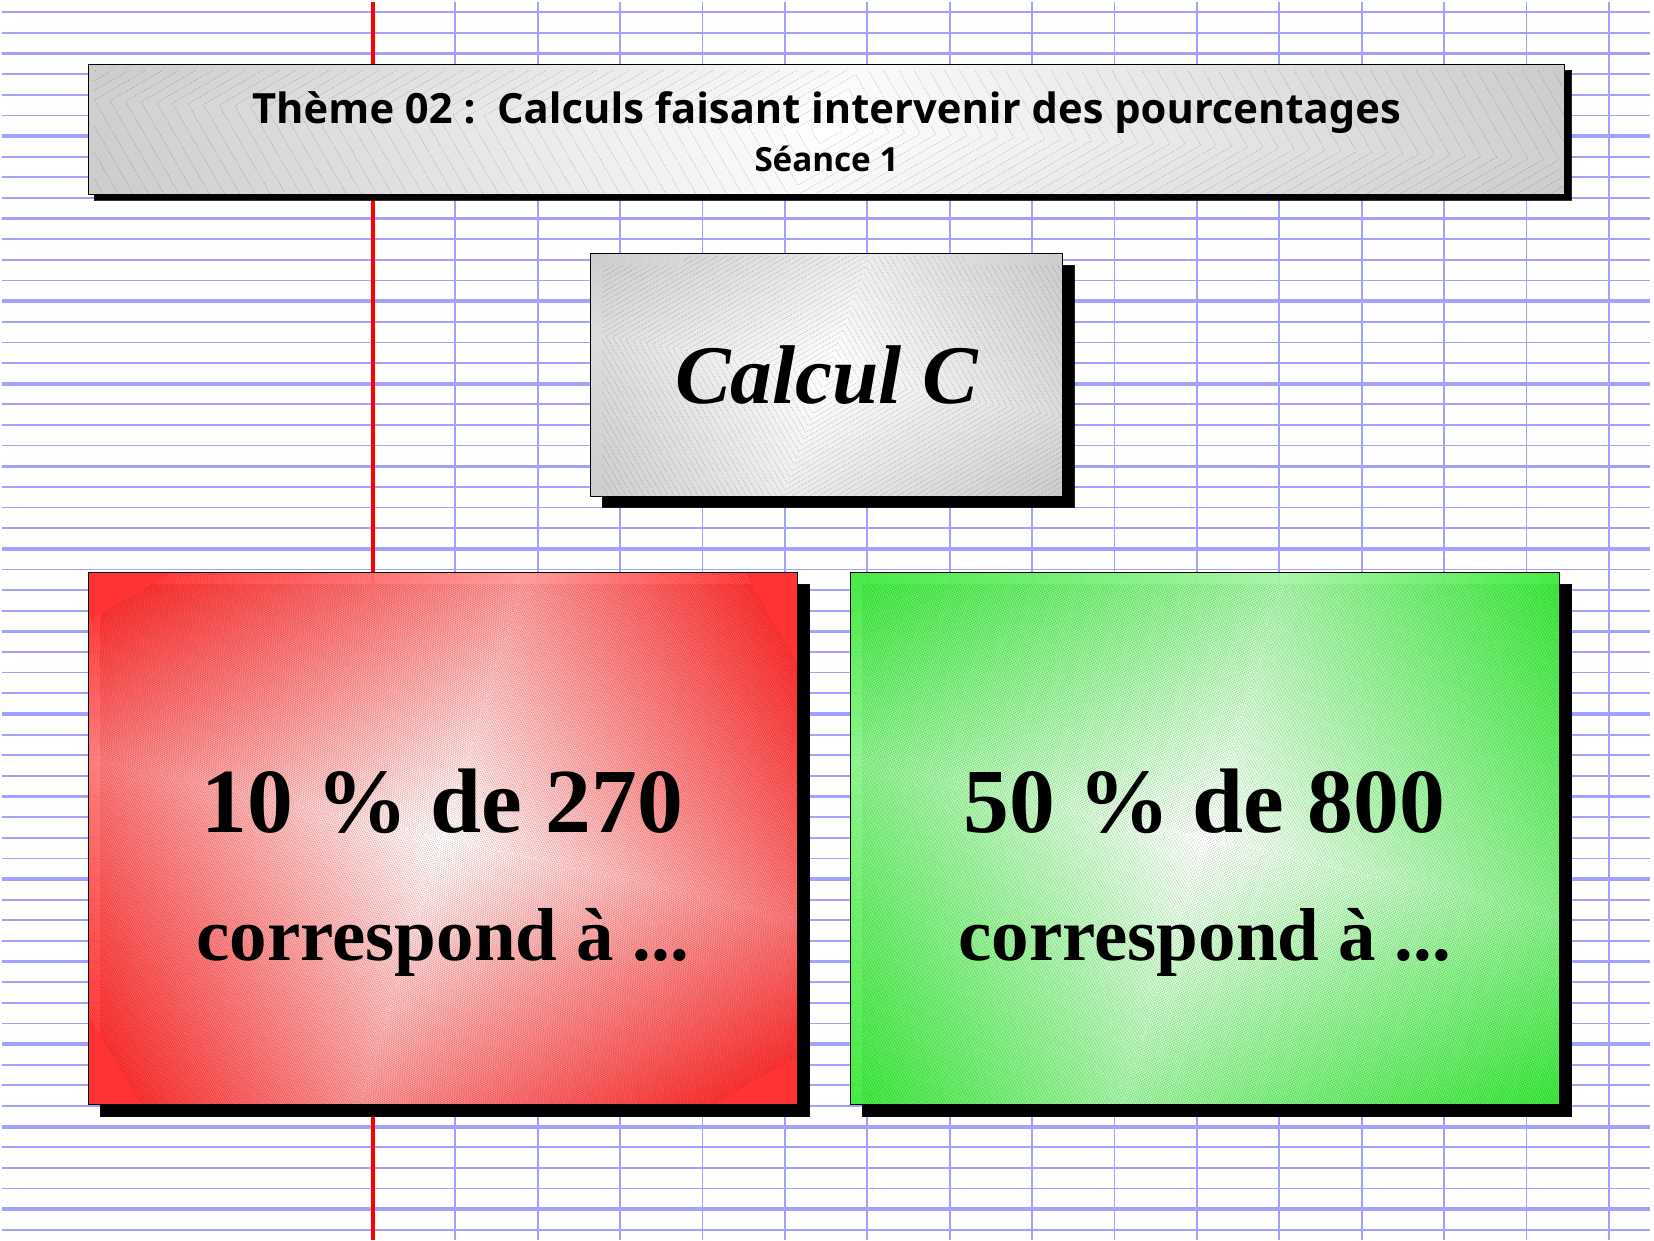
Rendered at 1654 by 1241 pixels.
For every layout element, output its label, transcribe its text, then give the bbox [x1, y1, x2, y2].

text_box Calcul C [590, 253, 1063, 497]
text_box 50 % de 800 correspond à ... [850, 572, 1560, 1105]
text_box Thème 02 : Calculs faisant intervenir des pourcentages Séance 1 [88, 64, 1565, 195]
text_box 10 % de 270 correspond à ... [88, 572, 798, 1105]
picture [0, 0, 1654, 1241]
